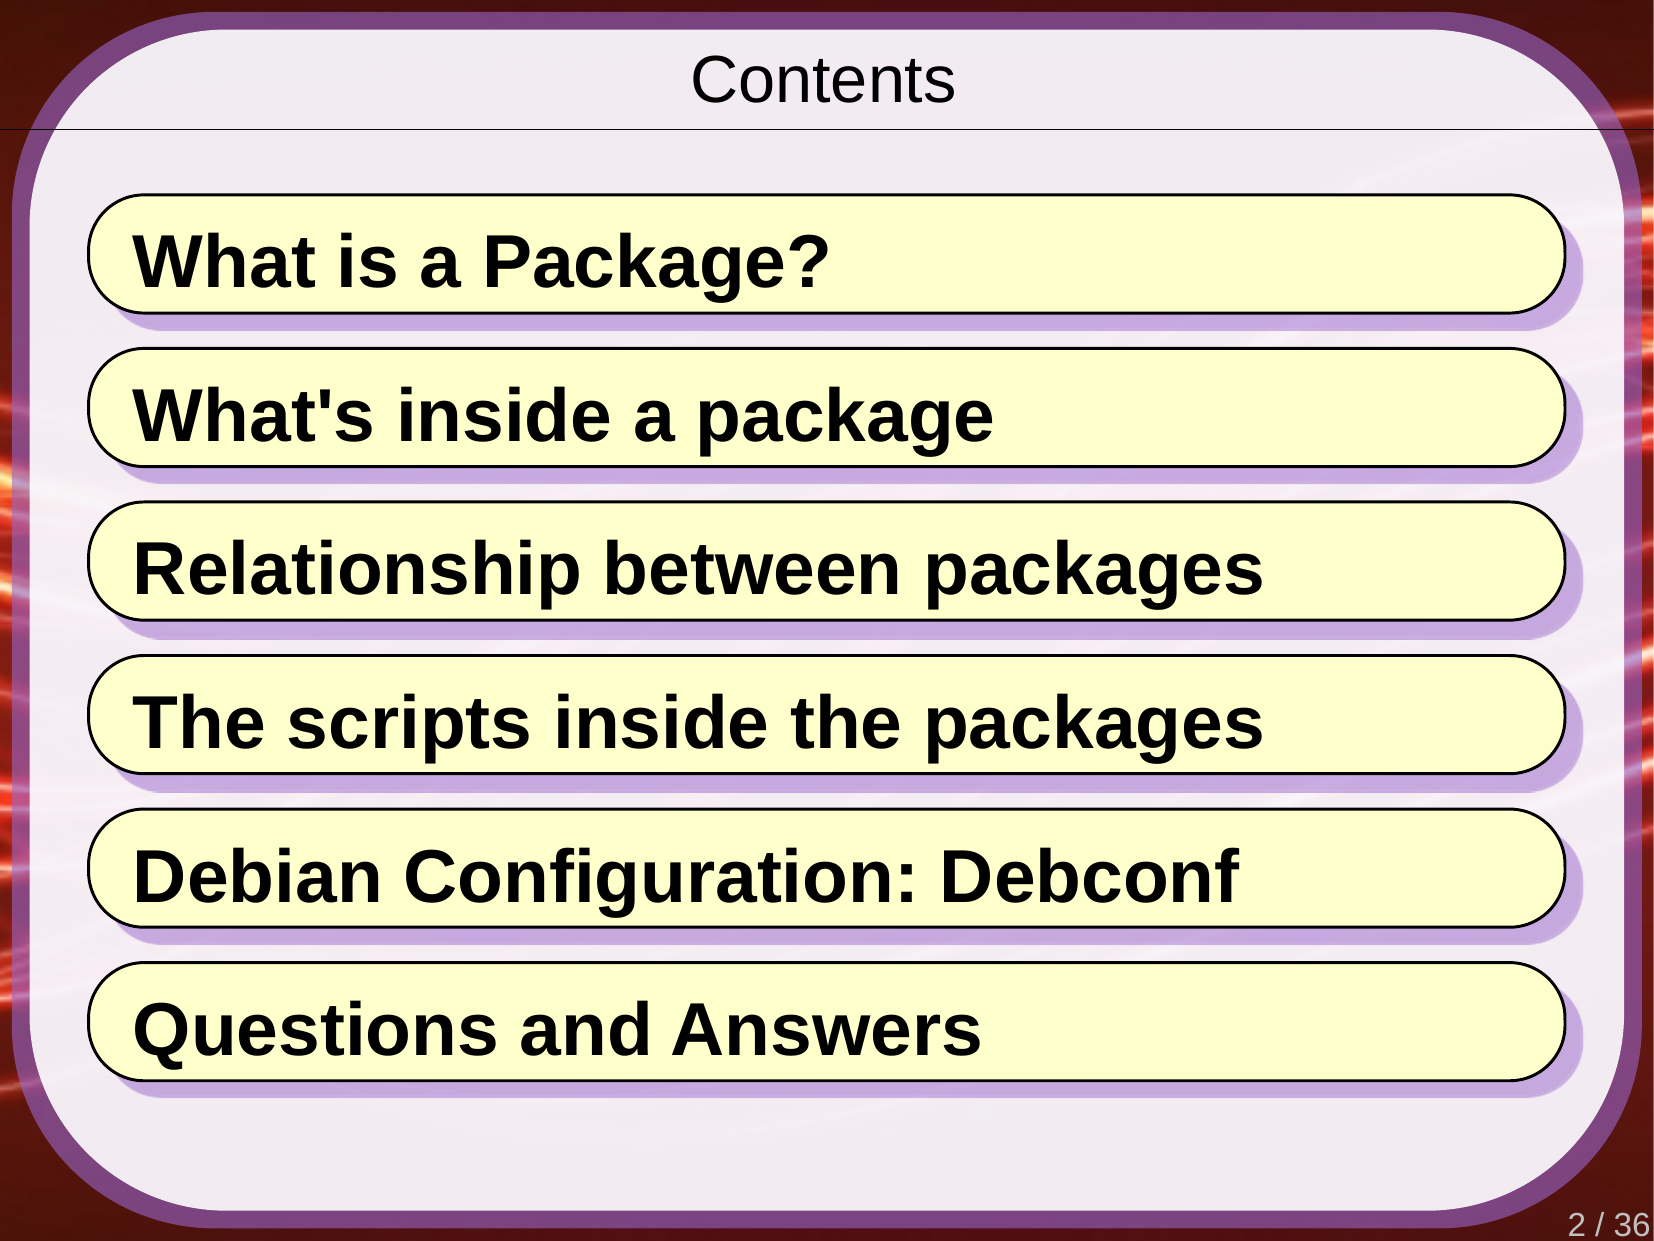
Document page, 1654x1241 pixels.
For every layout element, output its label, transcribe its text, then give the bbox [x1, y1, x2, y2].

picture [0, 0, 1654, 129]
text_box Relationship between packages [118, 519, 1565, 653]
text_box [88, 655, 1550, 768]
picture [0, 130, 1654, 1241]
text_box [88, 194, 1550, 307]
text_box [88, 809, 1550, 921]
text_box Questions and Answers [118, 980, 1565, 1114]
text_box Debian Configuration: Debconf [118, 826, 1565, 960]
title Contents [82, 35, 1565, 125]
text_box [88, 354, 1551, 461]
text_box [88, 501, 1550, 614]
text_box What is a Package? [118, 212, 1565, 358]
text_box What's inside a package [118, 366, 1565, 500]
text_box The scripts inside the packages [118, 673, 1565, 807]
text_box [88, 962, 1550, 1075]
